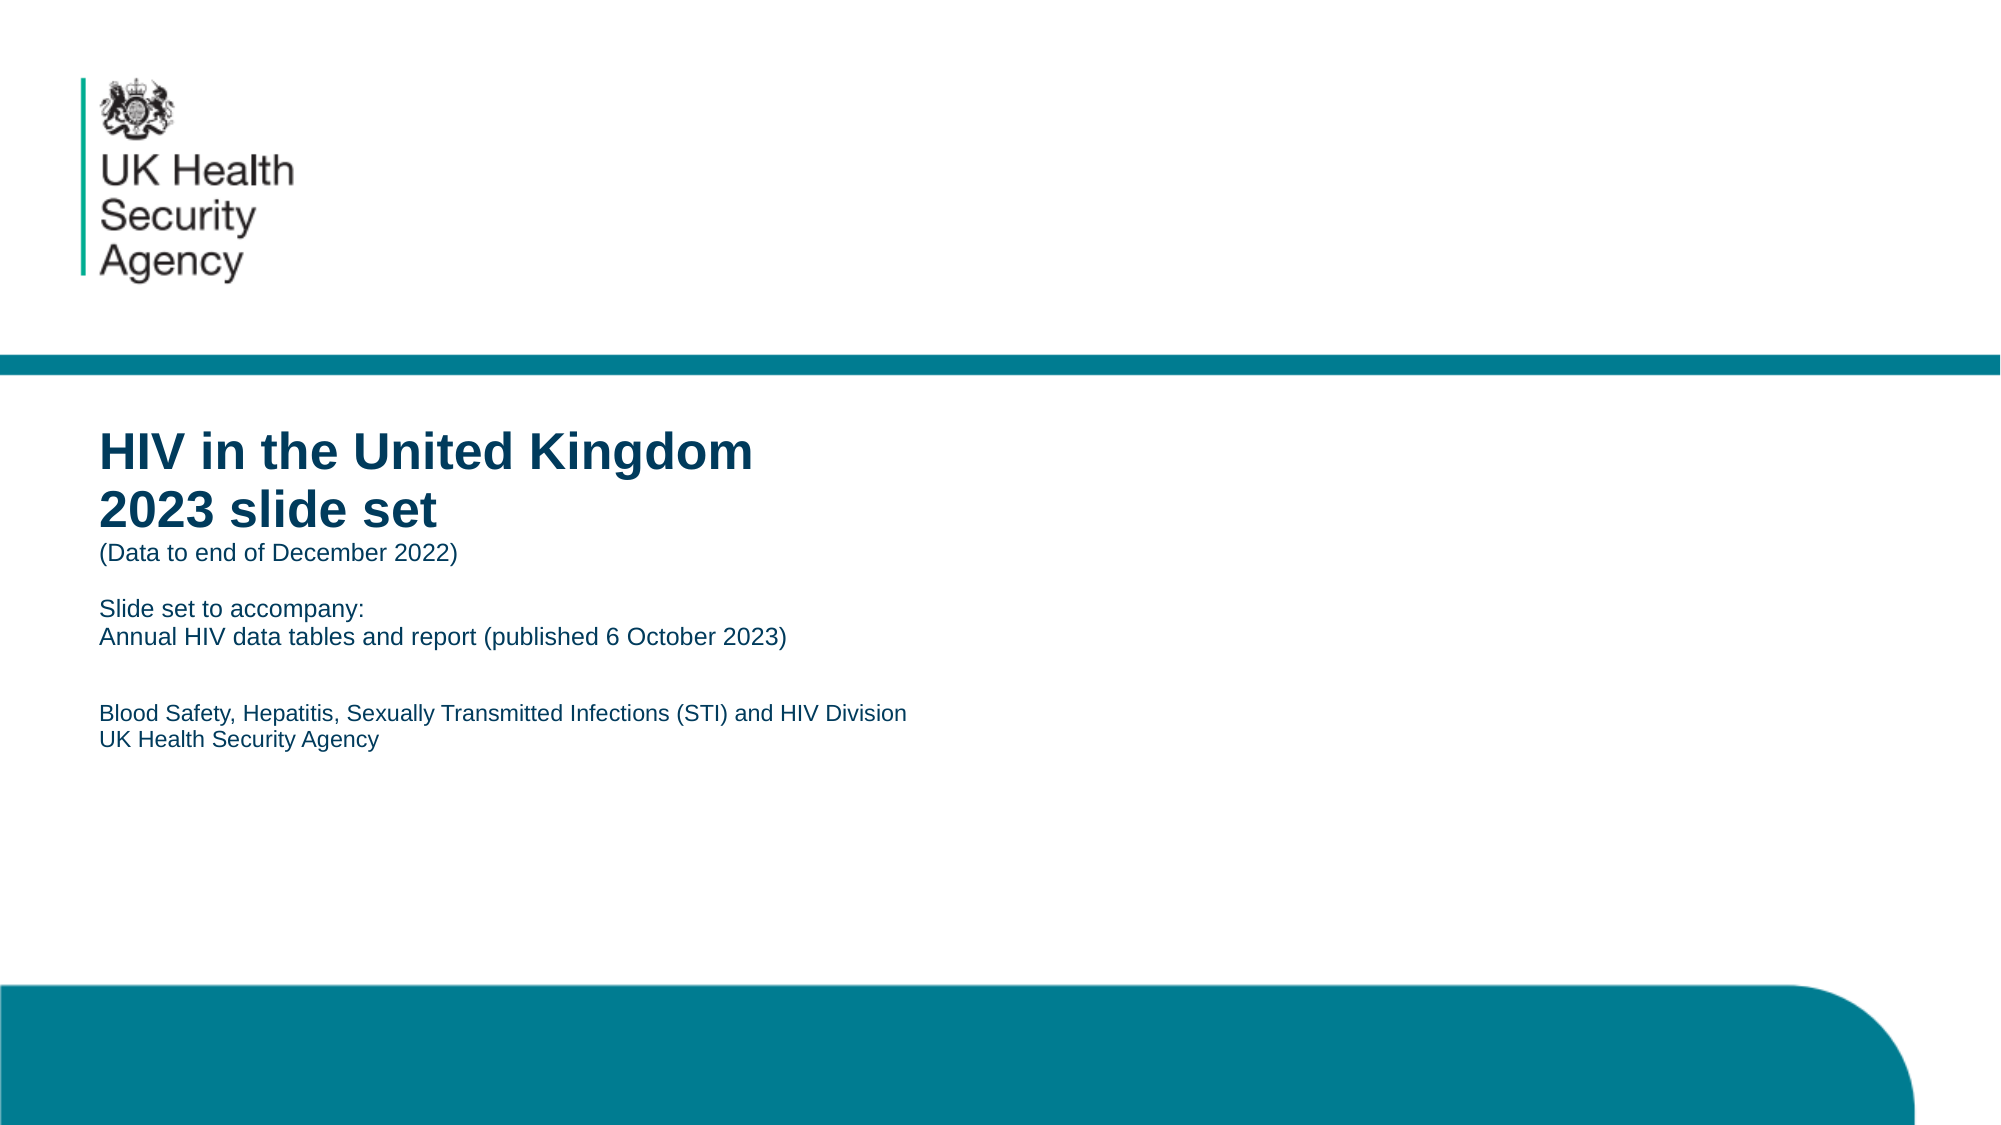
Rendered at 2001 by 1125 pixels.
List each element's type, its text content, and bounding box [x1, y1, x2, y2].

title HIV in the United Kingdom 2023 slide set (Data to end of December 2022) Slide set to accompany: Annual HIV data tables and report (published 6 October 2023) Blood Safety, Hepatitis, Sexually Transmitted Infections (STI) and HIV Division UK Health Security Agency [84, 414, 1804, 807]
